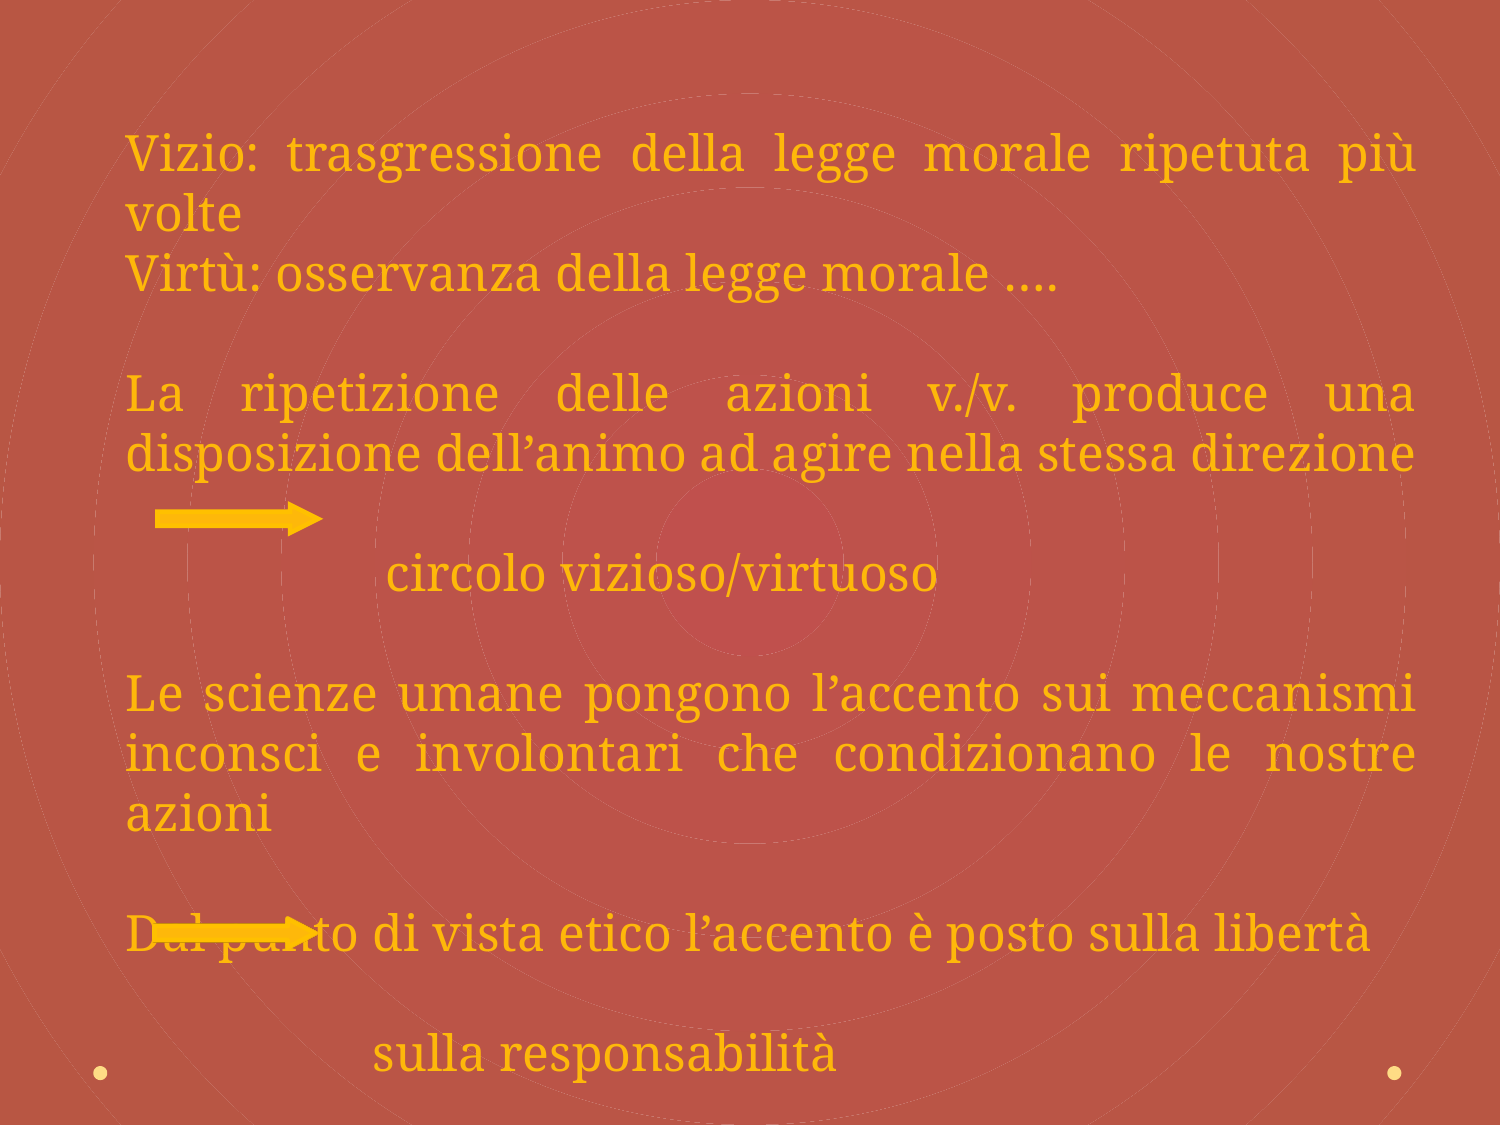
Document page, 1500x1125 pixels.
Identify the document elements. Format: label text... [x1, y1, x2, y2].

text_box [157, 504, 319, 533]
text_box Vizio: trasgressione della legge morale ripetuta più volte Virtù: osservanza della legge morale …. La ripetizione delle azioni v./v. produce una disposizione dell’animo ad agire nella stessa direzione circolo vizioso/virtuoso Le scienze umane pongono l’accento sui meccanismi inconsci e involontari che condizionano le nostre azioni Dal punto di vista etico l’accento è posto sulla libertà sulla responsabilità [110, 113, 1434, 977]
picture [152, 916, 318, 950]
